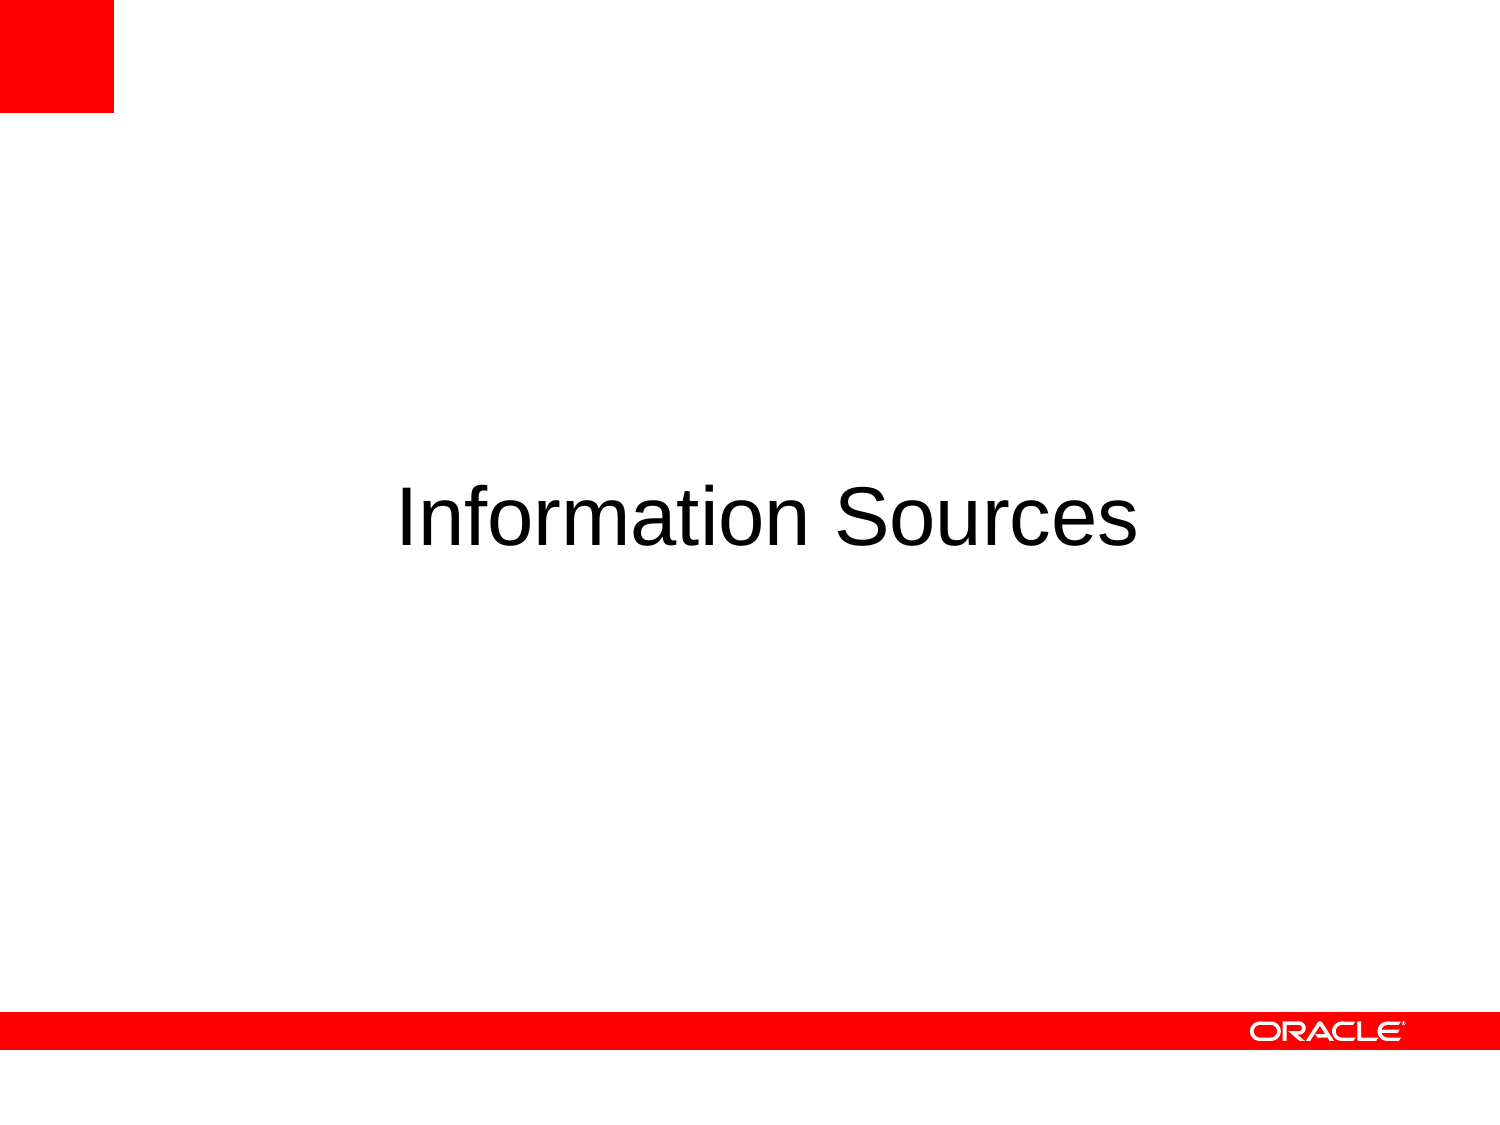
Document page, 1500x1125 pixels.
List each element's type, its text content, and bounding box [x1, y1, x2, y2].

picture [0, 0, 114, 113]
picture [0, 1012, 1500, 1050]
subtitle Information Sources [145, 57, 1390, 968]
